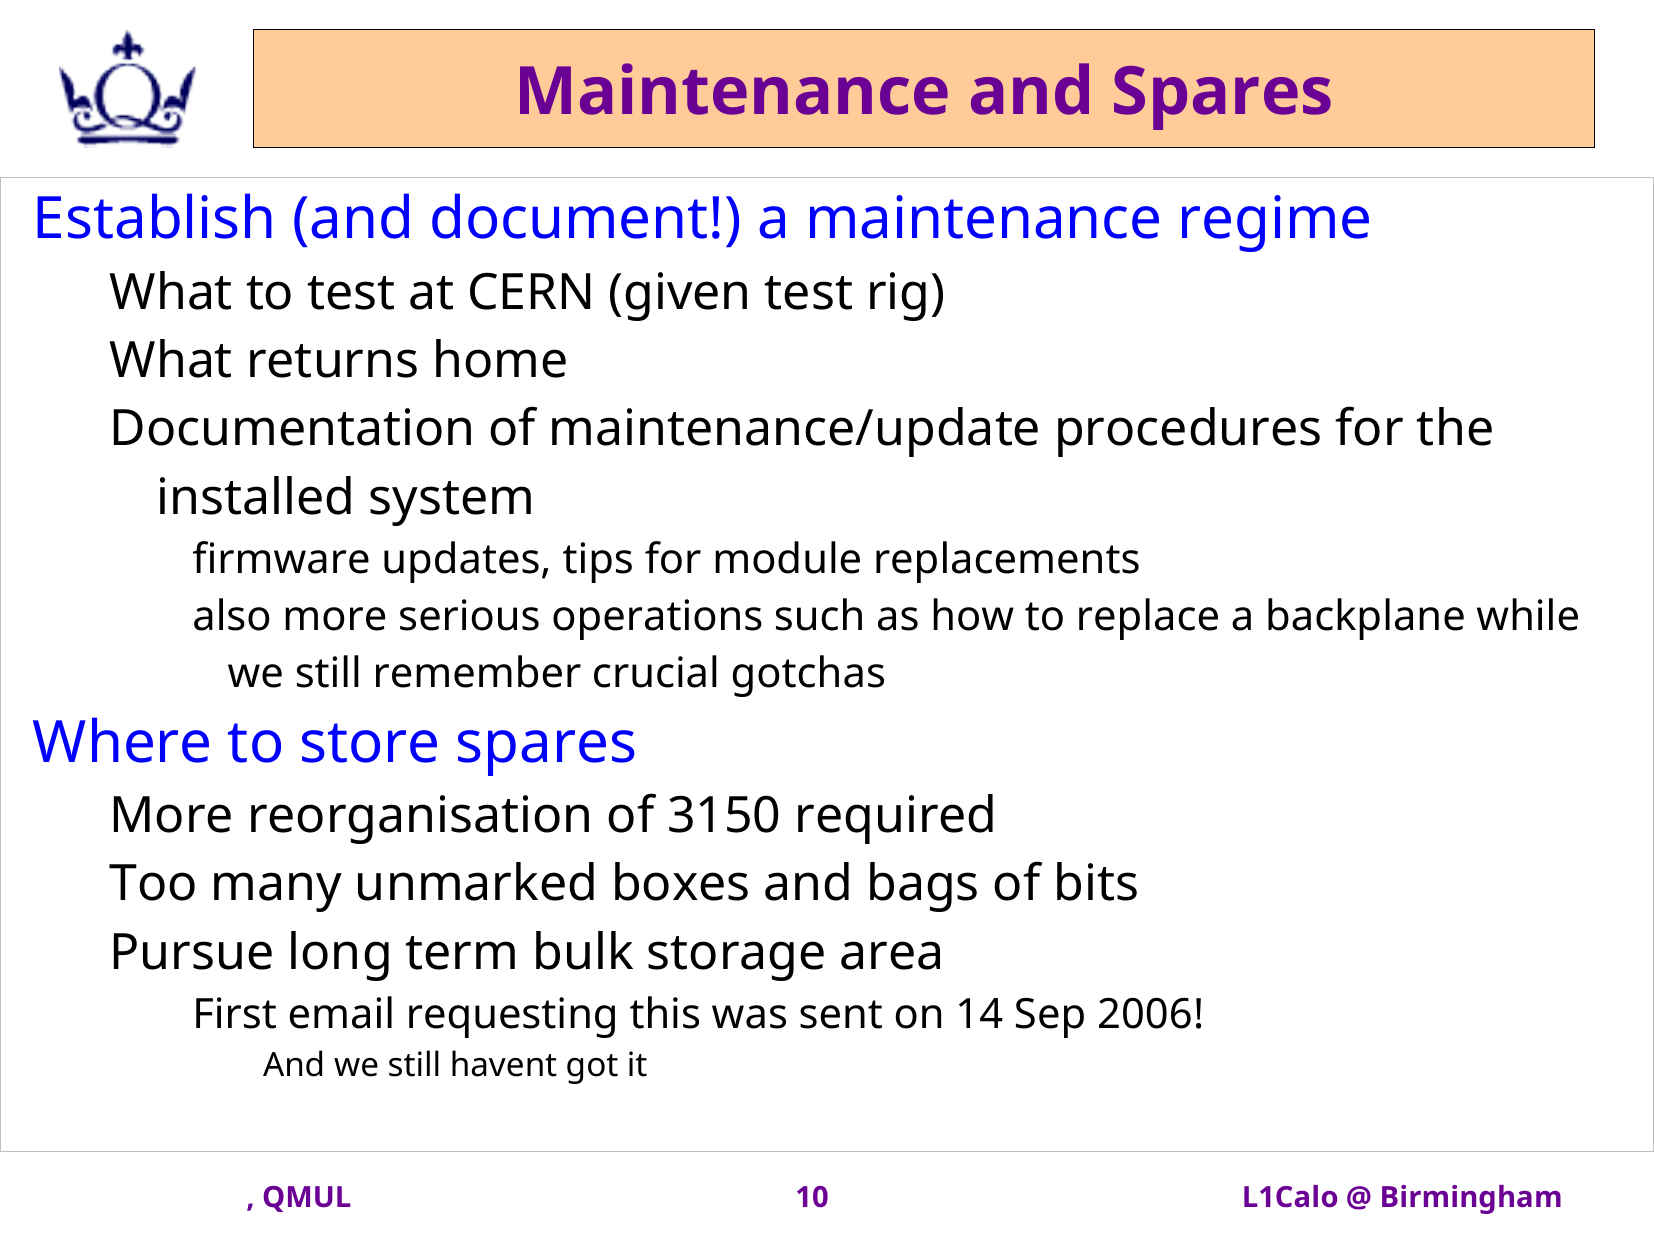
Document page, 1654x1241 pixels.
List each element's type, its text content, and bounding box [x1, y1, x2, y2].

picture [59, 29, 200, 148]
list Establish (and document!) a maintenance regime What to test at CERN (given test rig) What returns home Documentation of maintenance/update procedures for the installed system firmware updates, tips for module replacements also more serious operations such as how to replace a backplane while we still remember crucial gotchas Where to store spares More reorganisation of 3150 required Too many unmarked boxes and bags of bits Pursue long term bulk storage area First email requesting this was sent on 14 Sep 2006! And we still havent got it [15, 176, 1634, 1149]
title Maintenance and Spares [253, 29, 1595, 148]
